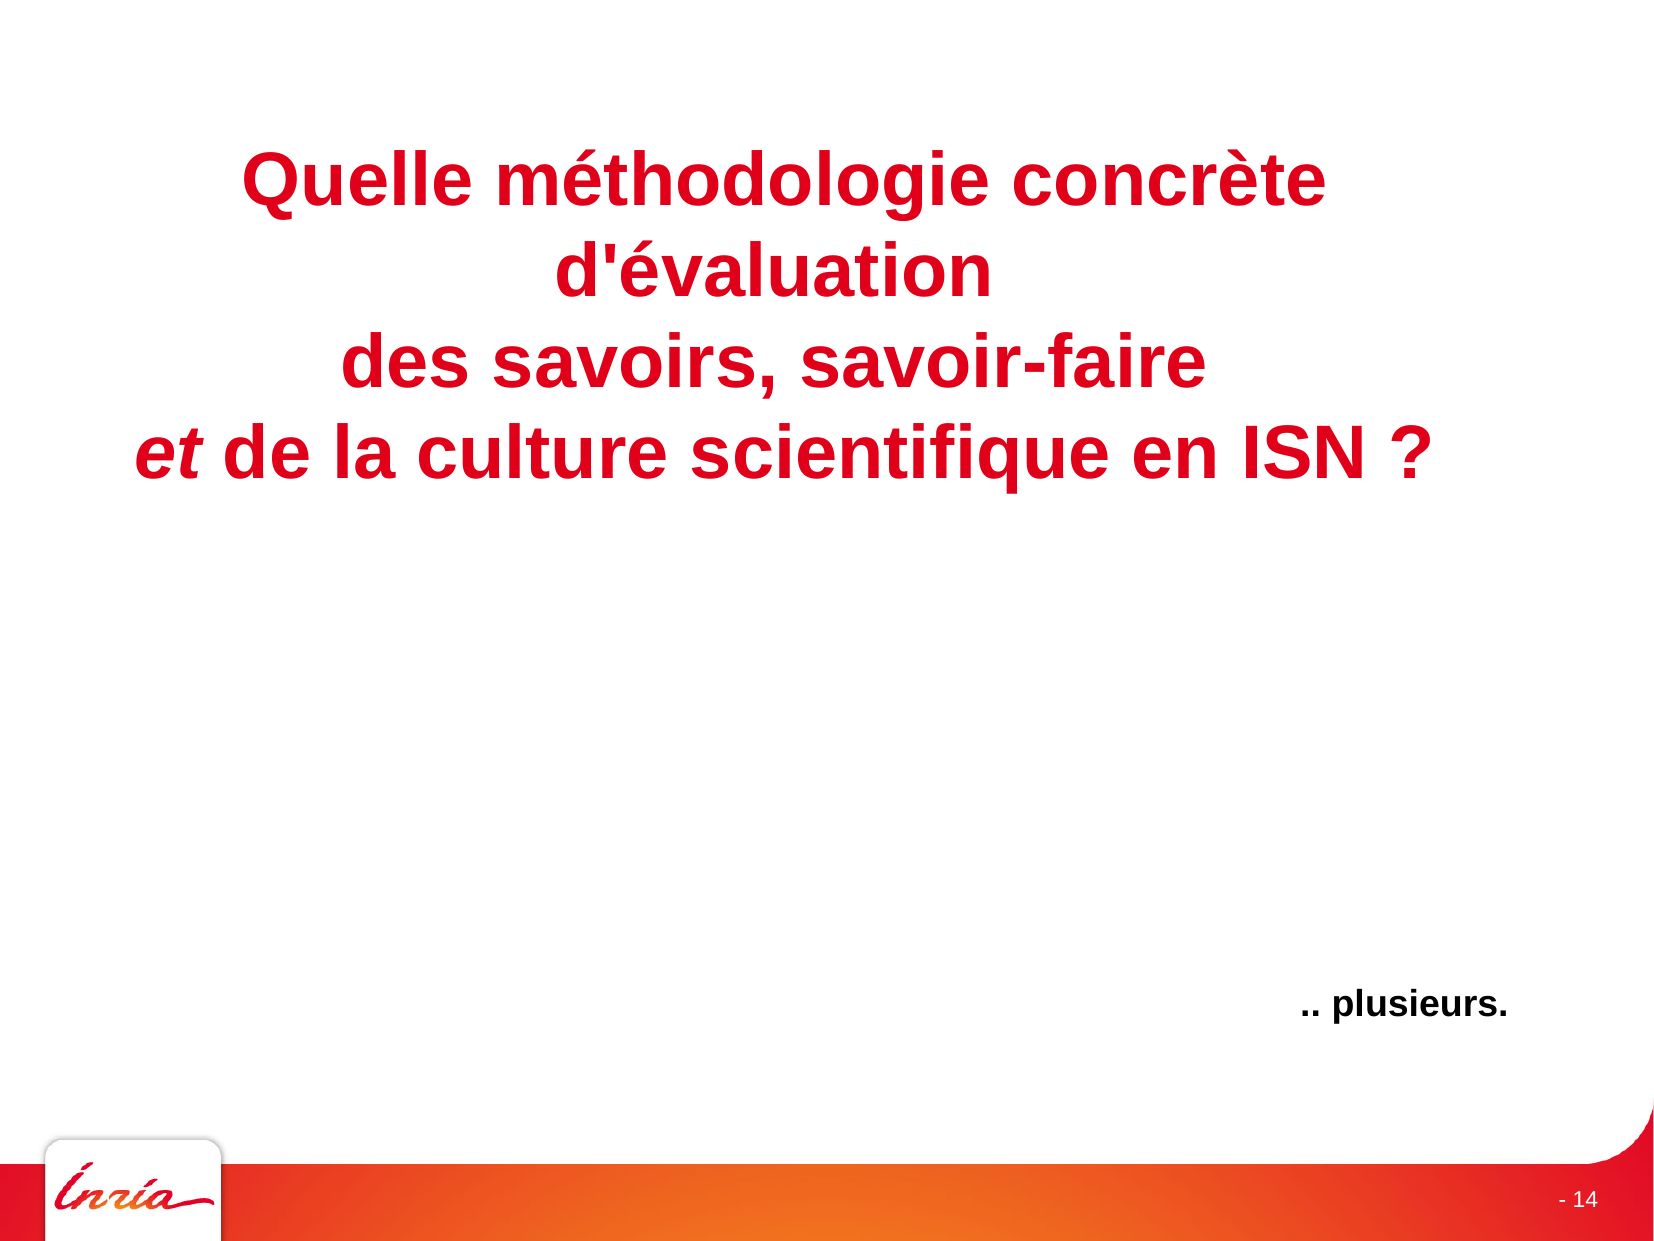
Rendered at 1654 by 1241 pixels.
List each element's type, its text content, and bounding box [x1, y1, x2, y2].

slide_number - <number> [1558, 1173, 1654, 1223]
picture [0, 0, 1654, 1241]
text_box .. plusieurs. [1275, 975, 1576, 1032]
title Quelle méthodologie concrète d'évaluation des savoirs, savoir-faire et de la culture scientifique en ISN ? [75, 168, 1496, 638]
